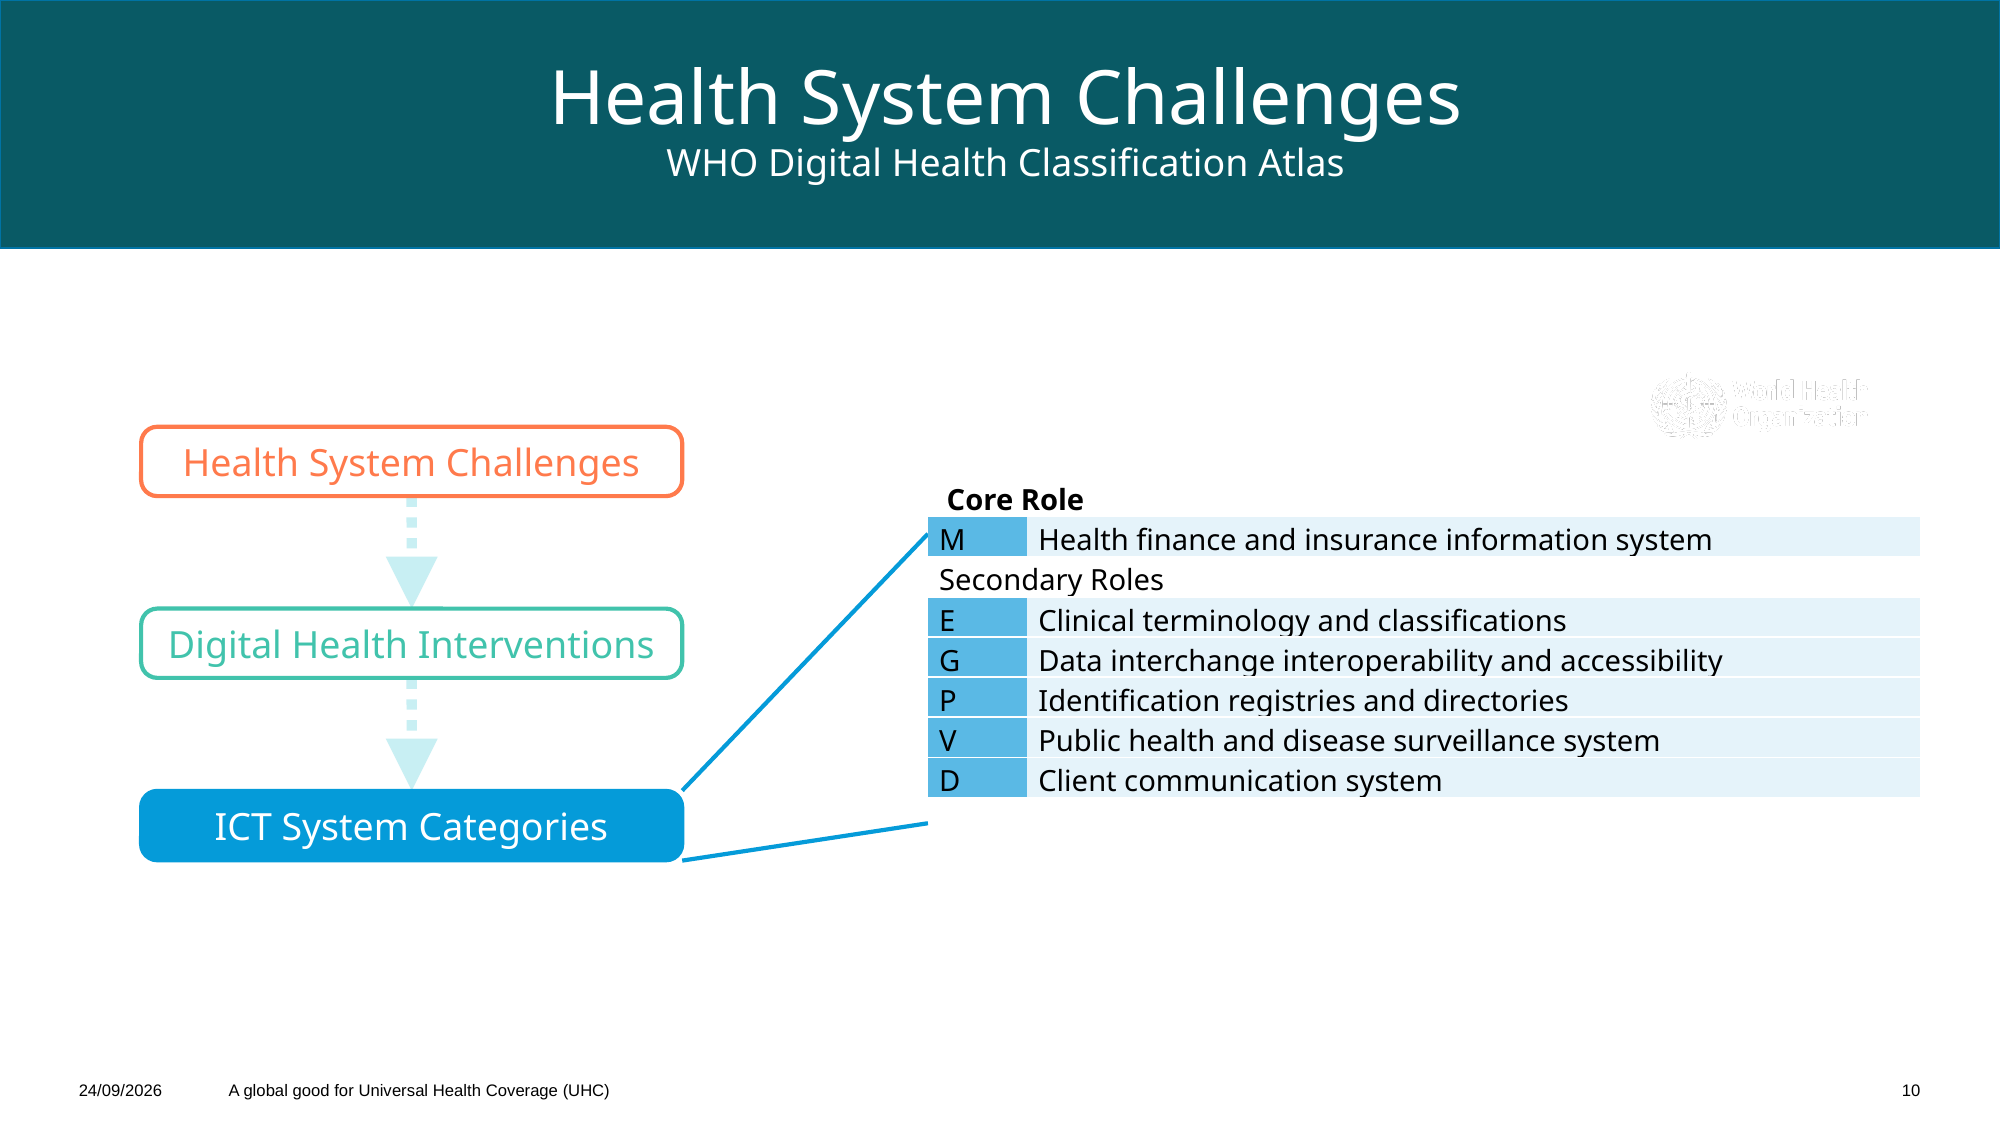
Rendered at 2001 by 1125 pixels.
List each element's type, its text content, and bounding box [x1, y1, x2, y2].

table_cell Clinical terminology and classifications [1027, 598, 1920, 636]
table_cell Client communication system [1027, 758, 1920, 797]
table_cell M [928, 517, 1027, 556]
table_cell V [928, 718, 1027, 757]
text_box Digital Health Interventions [141, 608, 683, 678]
table_cell Health finance and insurance information system [1027, 517, 1920, 556]
table_cell P [928, 678, 1027, 716]
picture [1596, 349, 1922, 463]
table_cell D [928, 758, 1027, 797]
text_box Health System Challenges [141, 426, 683, 497]
table_cell E [928, 598, 1027, 636]
table_cell Public health and disease surveillance system [1027, 718, 1920, 757]
slide_number 13/06/2020 [78, 1079, 209, 1109]
table_cell Identification registries and directories [1027, 678, 1920, 716]
table_cell Secondary Roles [928, 557, 1920, 596]
table_cell G [928, 638, 1027, 676]
slide_number <number> [1872, 1079, 1921, 1109]
text_box Health System Challenges WHO Digital Health Classification Atlas [84, 41, 1928, 192]
text_box ICT System Categories [141, 790, 683, 861]
table_cell Data interchange interoperability and accessibility [1027, 638, 1920, 676]
table_header Core Role [928, 477, 1920, 515]
footer A global good for Universal Health Coverage (UHC) [228, 1079, 873, 1125]
text_box [0, 0, 2000, 248]
